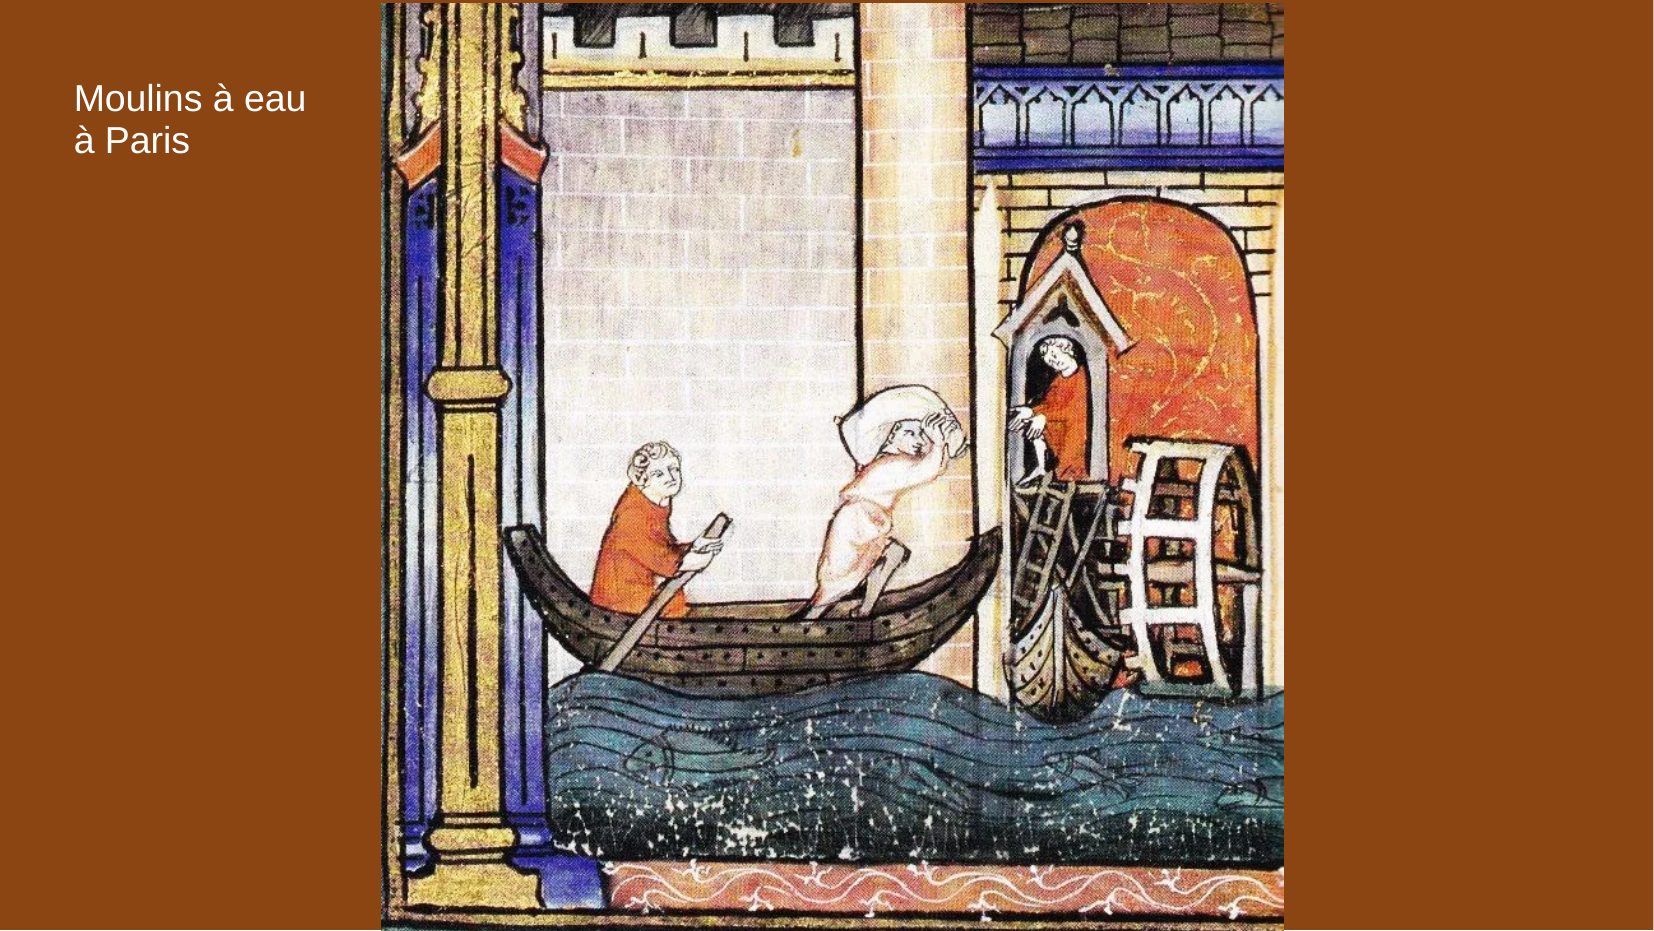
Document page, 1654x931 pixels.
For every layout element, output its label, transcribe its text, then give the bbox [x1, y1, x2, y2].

picture [381, 3, 1284, 931]
text_box Moulins à eau à Paris [59, 70, 325, 296]
